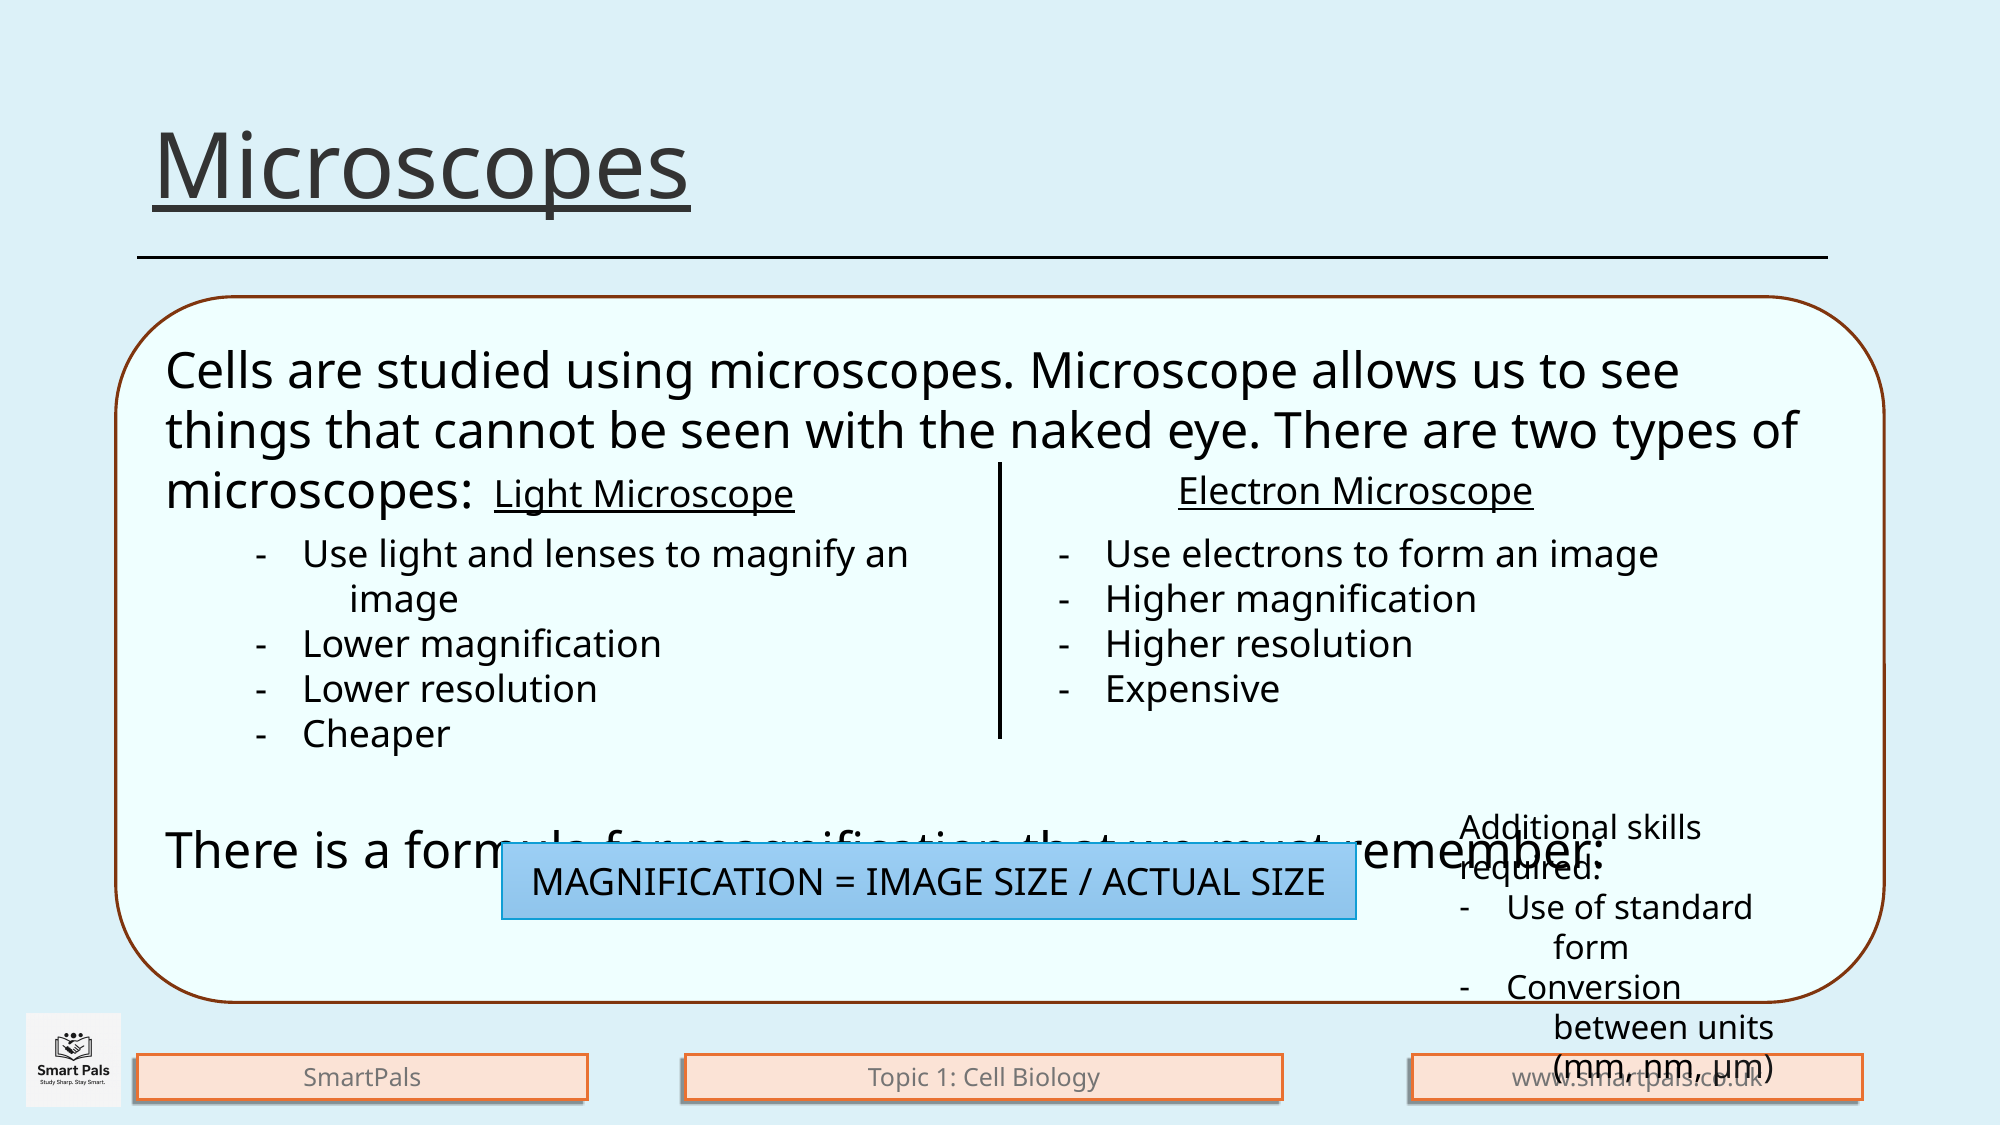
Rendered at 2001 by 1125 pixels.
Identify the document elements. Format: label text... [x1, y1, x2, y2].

text_box Cells are studied using microscopes. Microscope allows us to see things that cannot be seen with the naked eye. There are two types of microscopes: There is a formula for magnification that we must remember: [115, 296, 1885, 1003]
text_box Use electrons to form an image Higher magnification Higher resolution Expensive [1043, 522, 1760, 720]
text_box Electron Microscope [1025, 459, 1686, 521]
text_box Additional skills required: Use of standard form Conversion between units (mm, nm, µm) [1444, 798, 1842, 976]
text_box Light Microscope [314, 462, 975, 522]
title Microscopes [137, 59, 1863, 278]
text_box MAGNIFICATION = IMAGE SIZE / ACTUAL SIZE [502, 843, 1356, 919]
text_box Use light and lenses to magnify an image Lower magnification Lower resolution Cheaper [240, 522, 975, 720]
